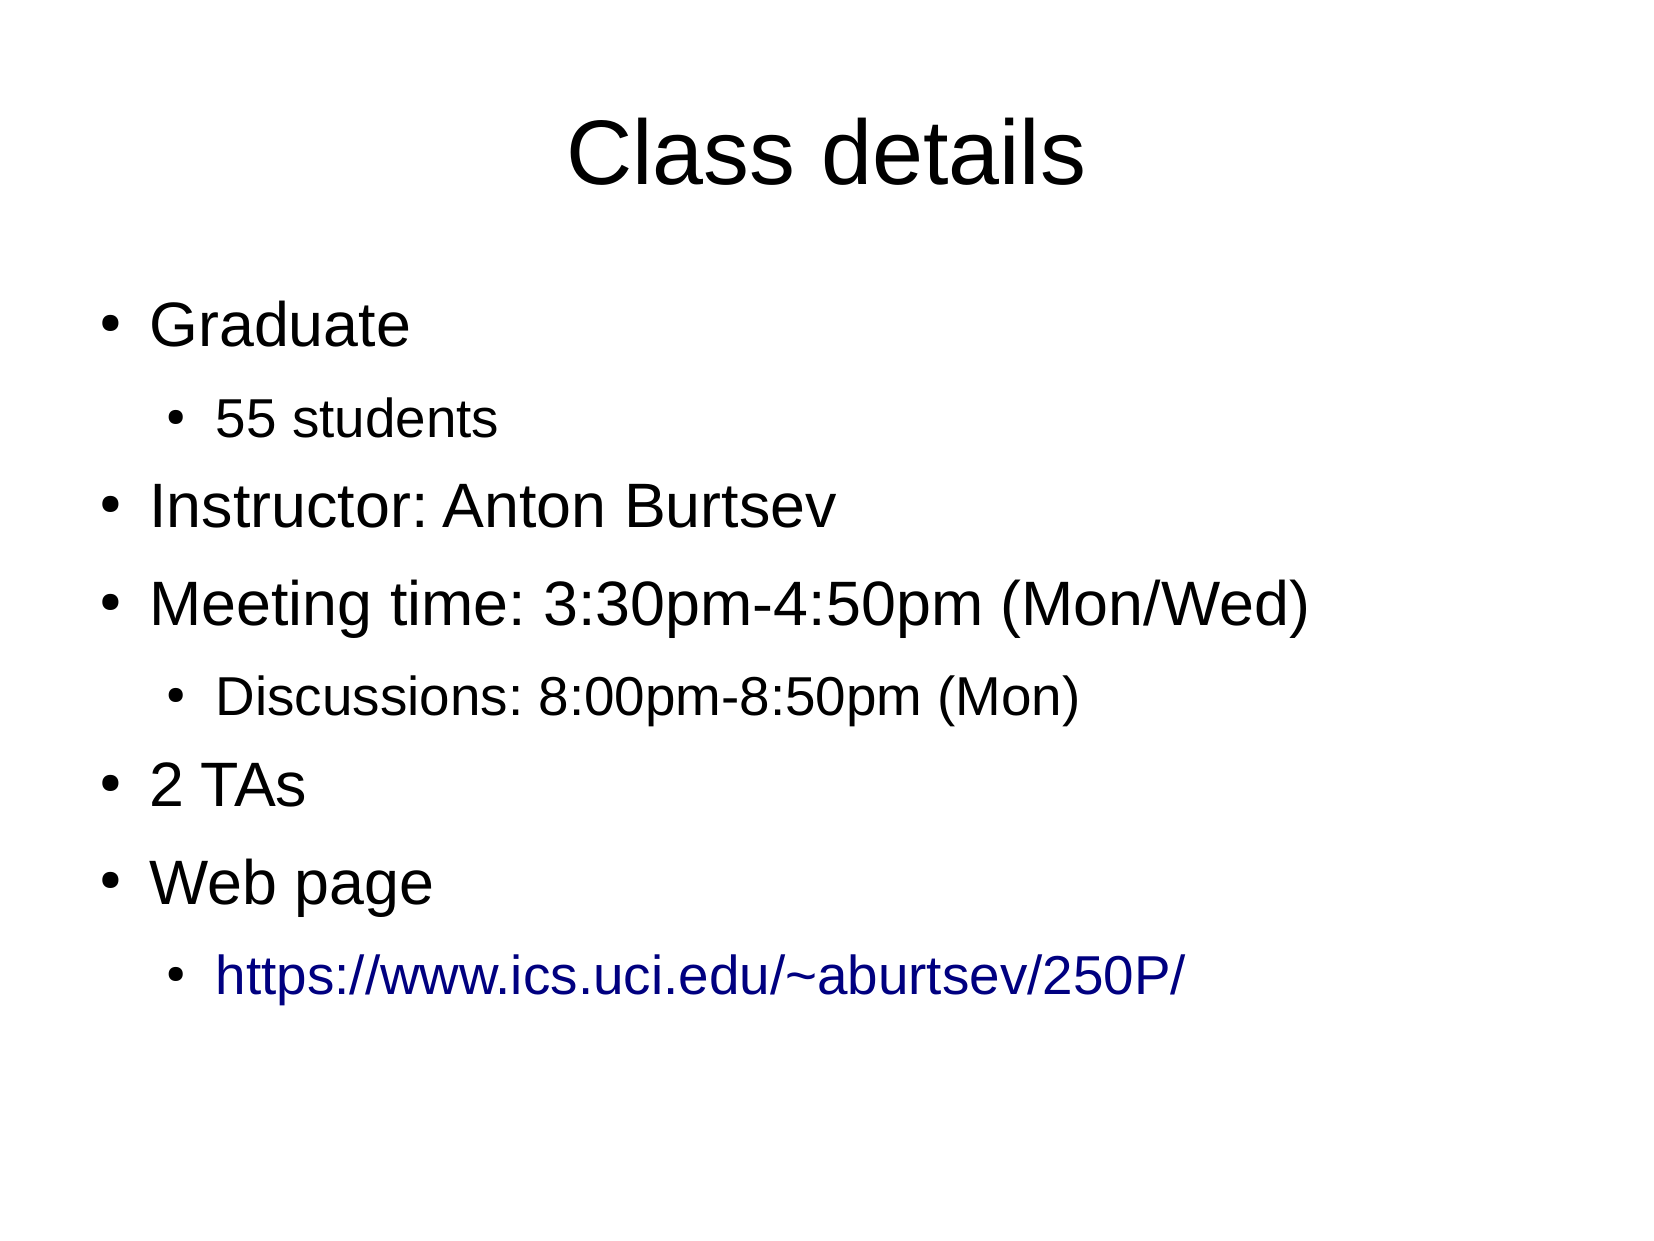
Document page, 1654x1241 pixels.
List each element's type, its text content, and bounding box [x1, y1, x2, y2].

title Class details [82, 49, 1571, 257]
list Graduate 55 students Instructor: Anton Burtsev Meeting time: 3:30pm-4:50pm (Mon/Wed) Discussions: 8:00pm-8:50pm (Mon) 2 TAs Web page https://www.ics.uci.edu/~aburtsev/250P/ [82, 290, 1571, 1010]
